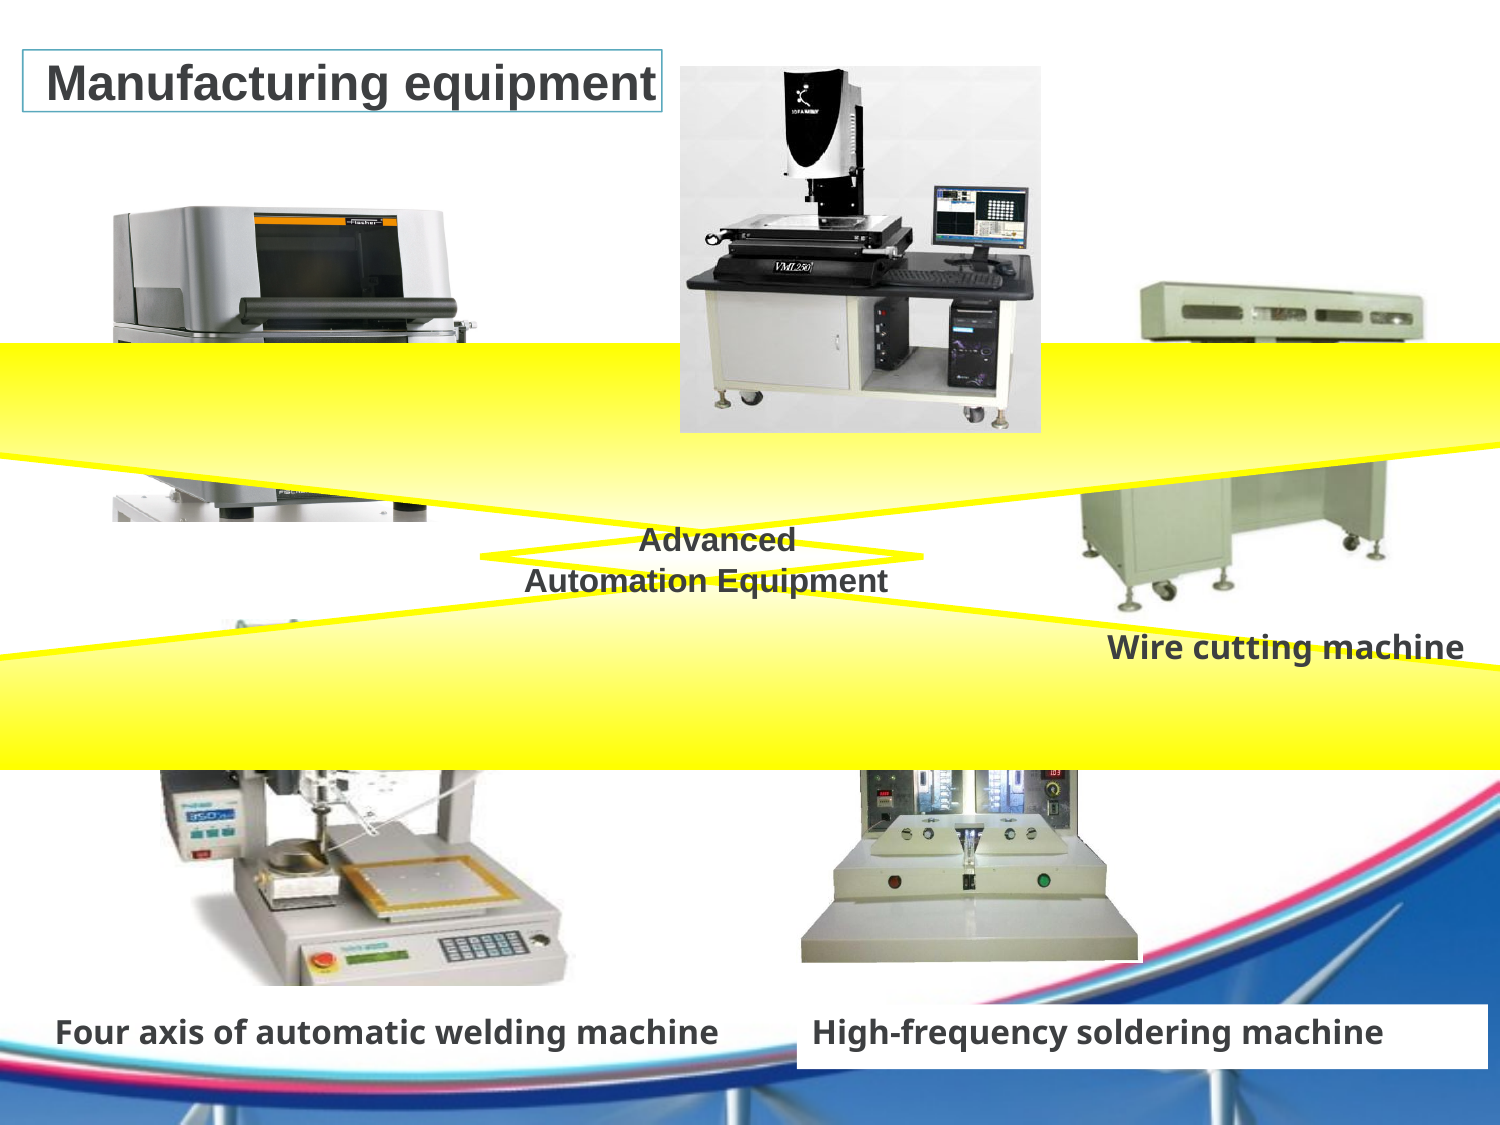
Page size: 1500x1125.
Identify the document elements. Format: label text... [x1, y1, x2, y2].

picture [723, 577, 741, 584]
picture [584, 577, 592, 589]
picture [0, 0, 1500, 433]
picture [766, 574, 772, 588]
picture [757, 575, 761, 587]
picture [606, 578, 612, 591]
picture [708, 445, 1500, 623]
picture [745, 577, 752, 586]
picture [0, 767, 1500, 1125]
picture [795, 577, 802, 589]
text_box Wire cutting machine [1092, 619, 1500, 684]
text_box High-frequency soldering machine [796, 1004, 1488, 1070]
picture [0, 456, 675, 657]
text_box Manufacturing equipment [30, 42, 673, 118]
text_box Advanced Automation Equipment [0, 346, 1500, 767]
picture [642, 575, 649, 587]
picture [673, 578, 681, 583]
text_box Four axis of automatic welding machine [39, 1004, 769, 1070]
picture [616, 578, 622, 590]
picture [653, 576, 659, 586]
